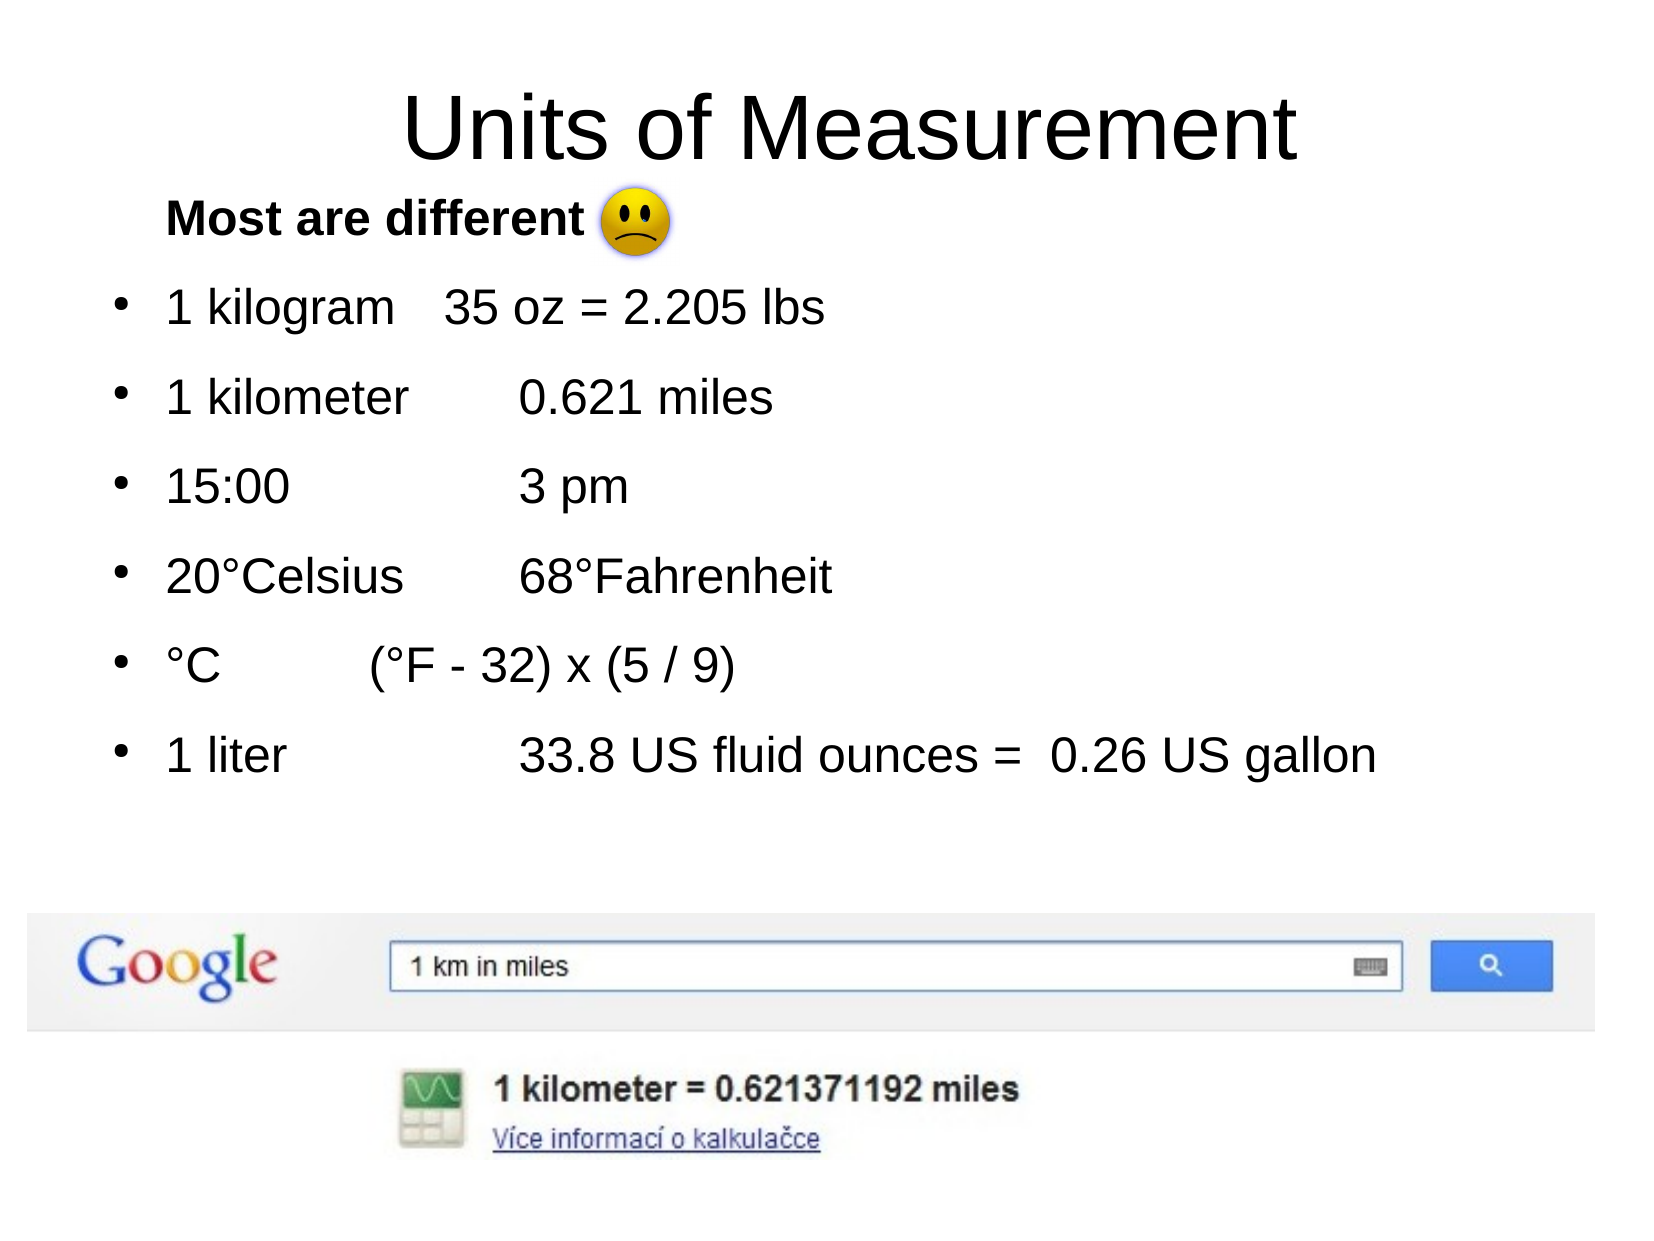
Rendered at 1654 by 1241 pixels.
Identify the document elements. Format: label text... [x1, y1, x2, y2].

list Most are different 1 kilogram 35 oz = 2.205 lbs 1 kilometer 0.621 miles 15:00 3 pm 20°Celsius 68°Fahrenheit °C (°F - 32) x (5 / 9) 1 liter 33.8 US fluid ounces = 0.26 US gallon [76, 185, 1565, 787]
title Units of Measurement [106, 38, 1595, 207]
picture [27, 913, 1595, 1160]
picture [590, 177, 680, 266]
